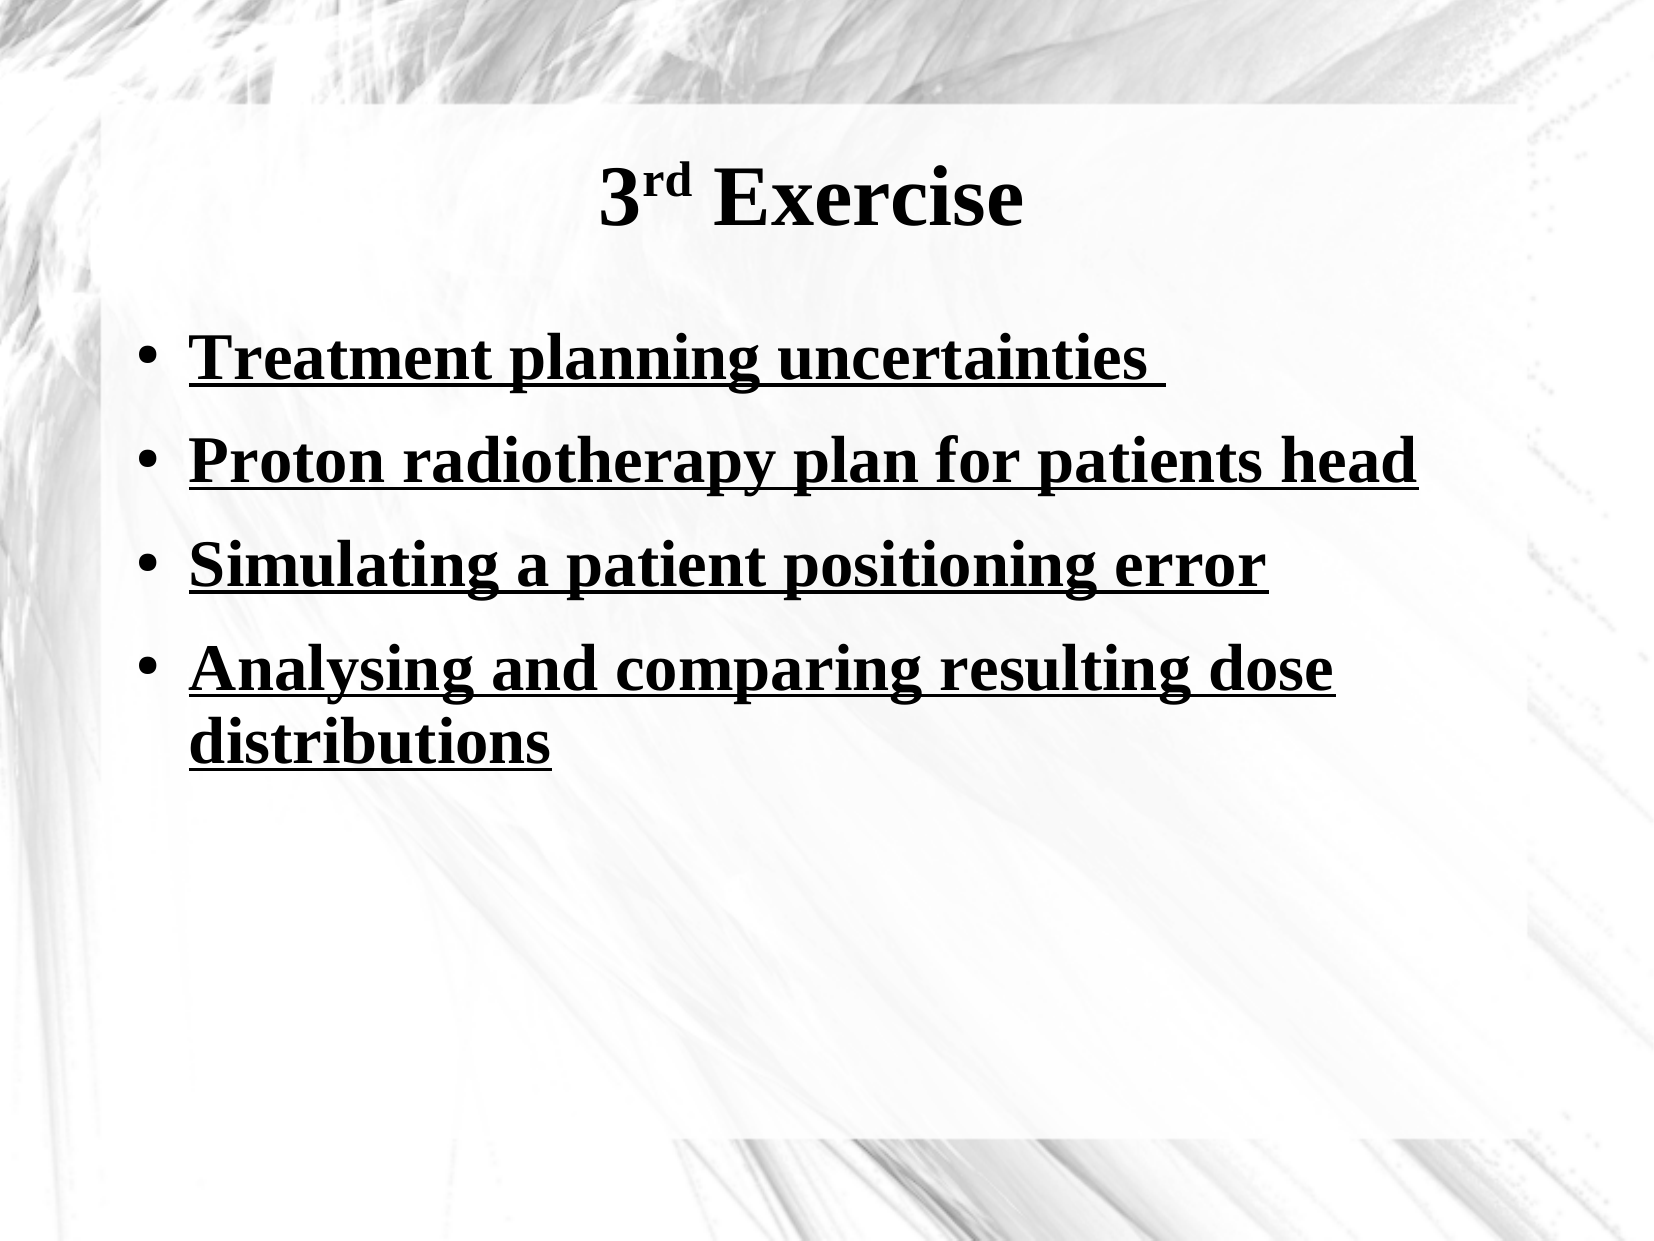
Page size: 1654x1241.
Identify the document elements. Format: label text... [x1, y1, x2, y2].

title 3rd Exercise [118, 112, 1506, 281]
picture [0, 0, 1654, 1241]
list Treatment planning uncertainties Proton radiotherapy plan for patients head Simulating a patient positioning error Analysing and comparing resulting dose distributions [118, 319, 1571, 945]
